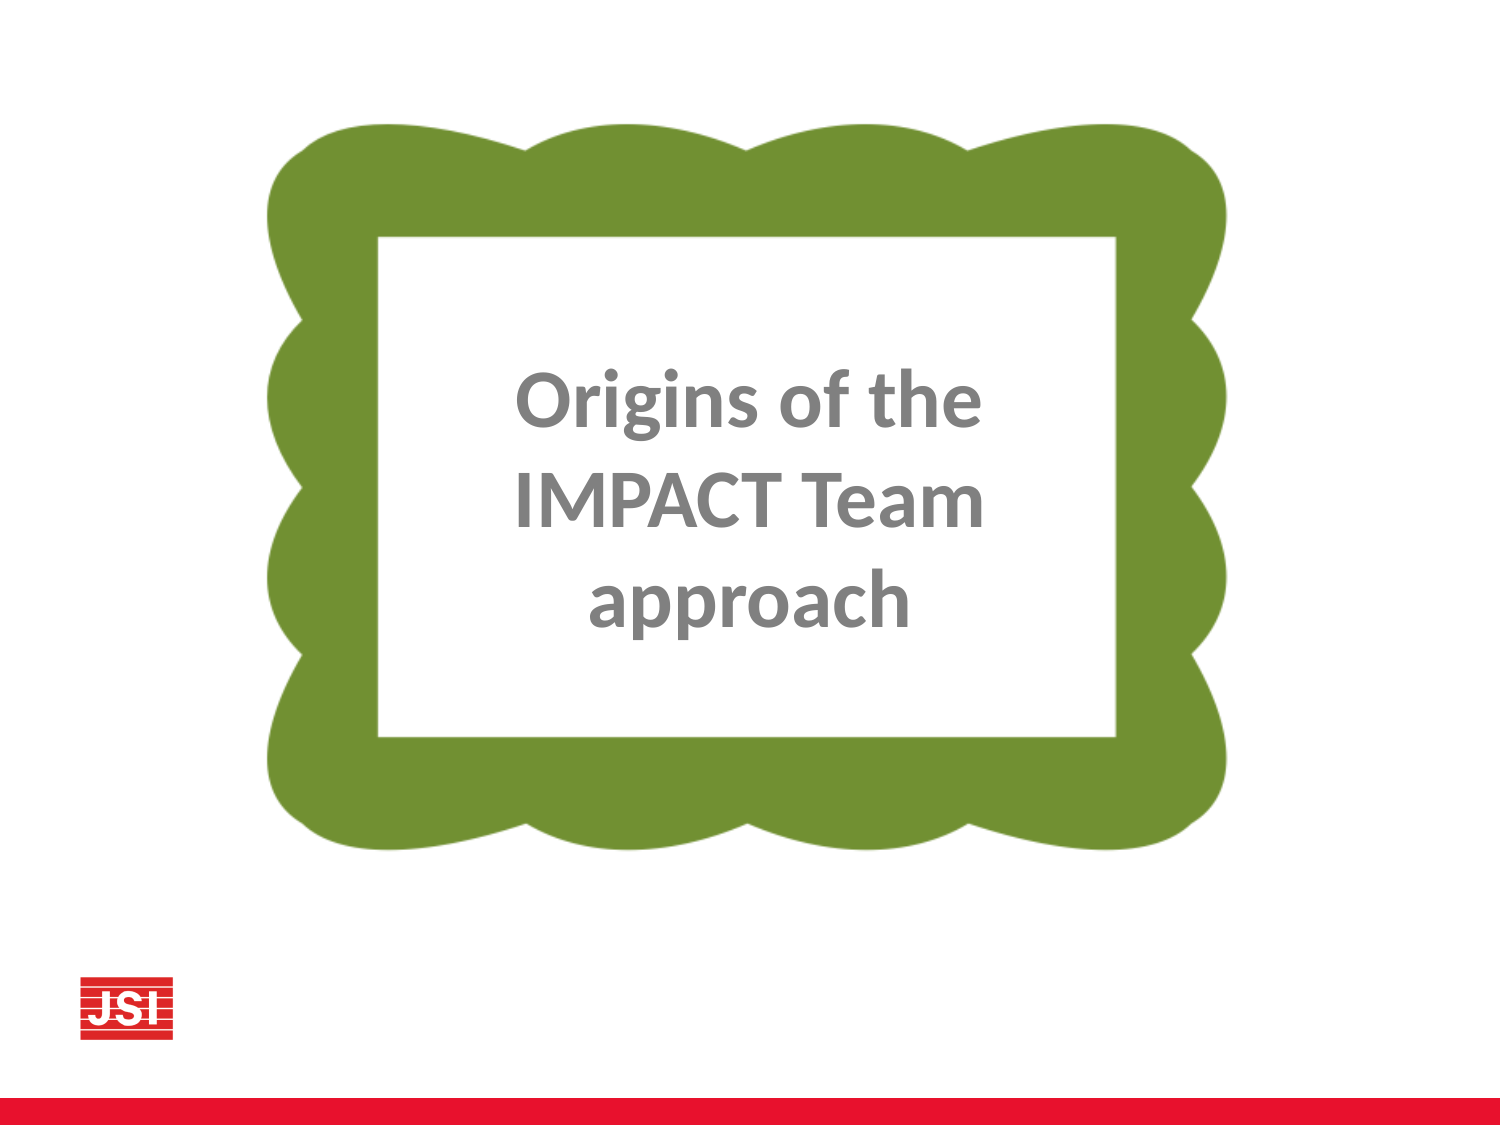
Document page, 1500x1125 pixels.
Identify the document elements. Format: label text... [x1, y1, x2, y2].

text_box Origins of the IMPACT Team approach [484, 336, 1016, 652]
picture [187, 0, 1313, 932]
picture [62, 962, 186, 1054]
